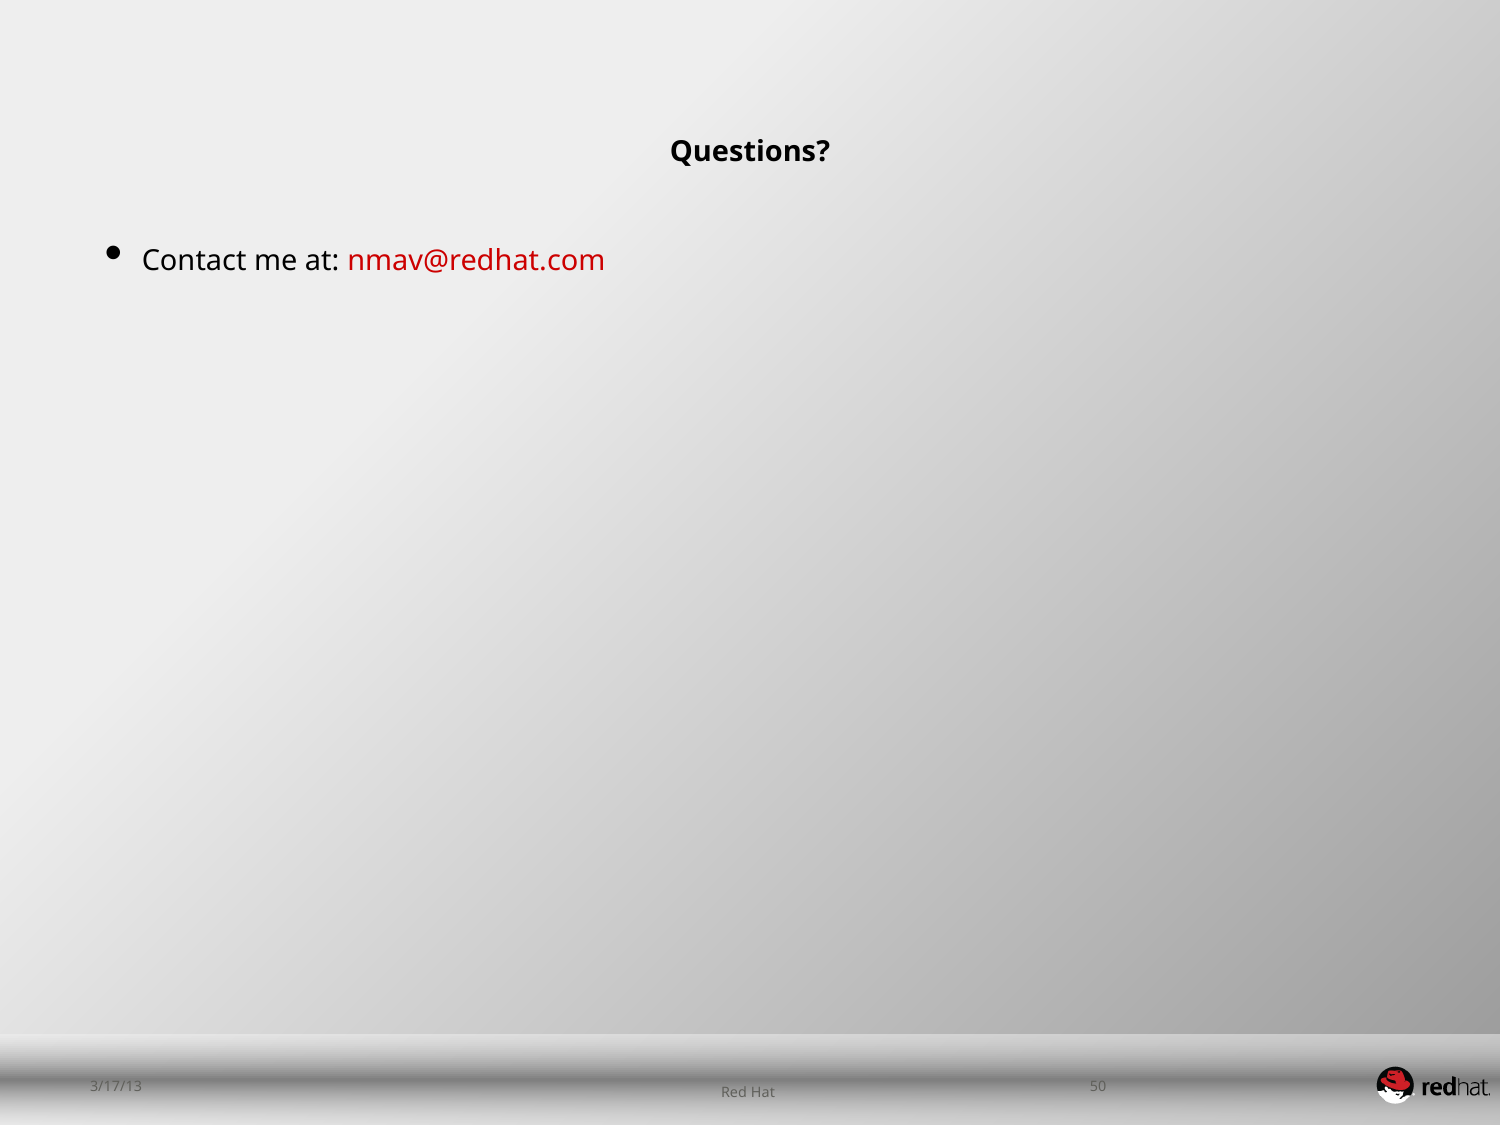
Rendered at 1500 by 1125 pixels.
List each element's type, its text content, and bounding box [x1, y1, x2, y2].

picture [1364, 1057, 1500, 1110]
list Contact me at: nmav@redhat.com [74, 209, 1425, 1012]
title Questions? [75, 22, 1426, 188]
footer Red Hat [300, 1065, 1200, 1110]
slide_number 3/17/13 [75, 1051, 425, 1112]
slide_number <number> [1074, 1051, 1337, 1112]
